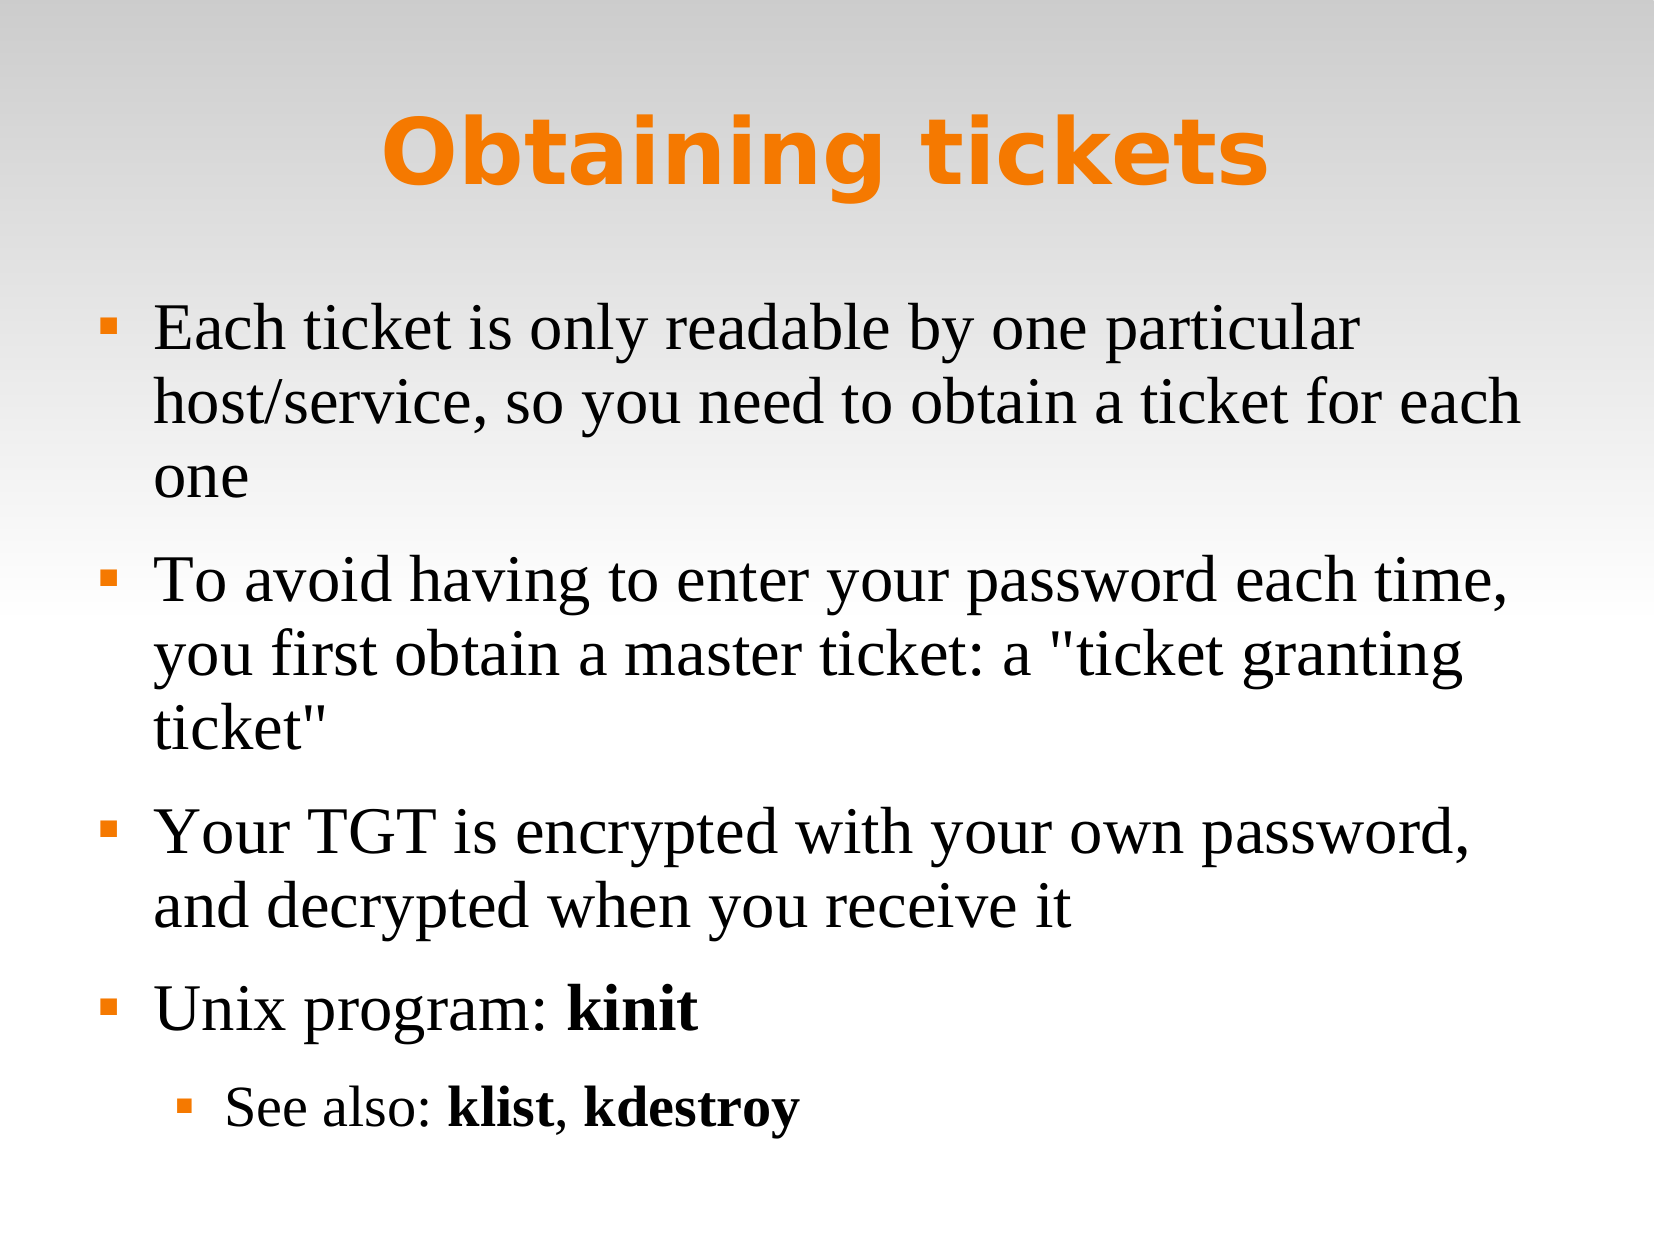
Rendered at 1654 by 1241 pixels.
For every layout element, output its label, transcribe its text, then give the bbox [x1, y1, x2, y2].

list Each ticket is only readable by one particular host/service, so you need to obtain a ticket for each one To avoid having to enter your password each time, you first obtain a master ticket: a "ticket granting ticket" Your TGT is encrypted with your own password, and decrypted when you receive it Unix program: kinit See also: klist, kdestroy [82, 290, 1571, 1218]
title Obtaining tickets [82, 49, 1571, 257]
